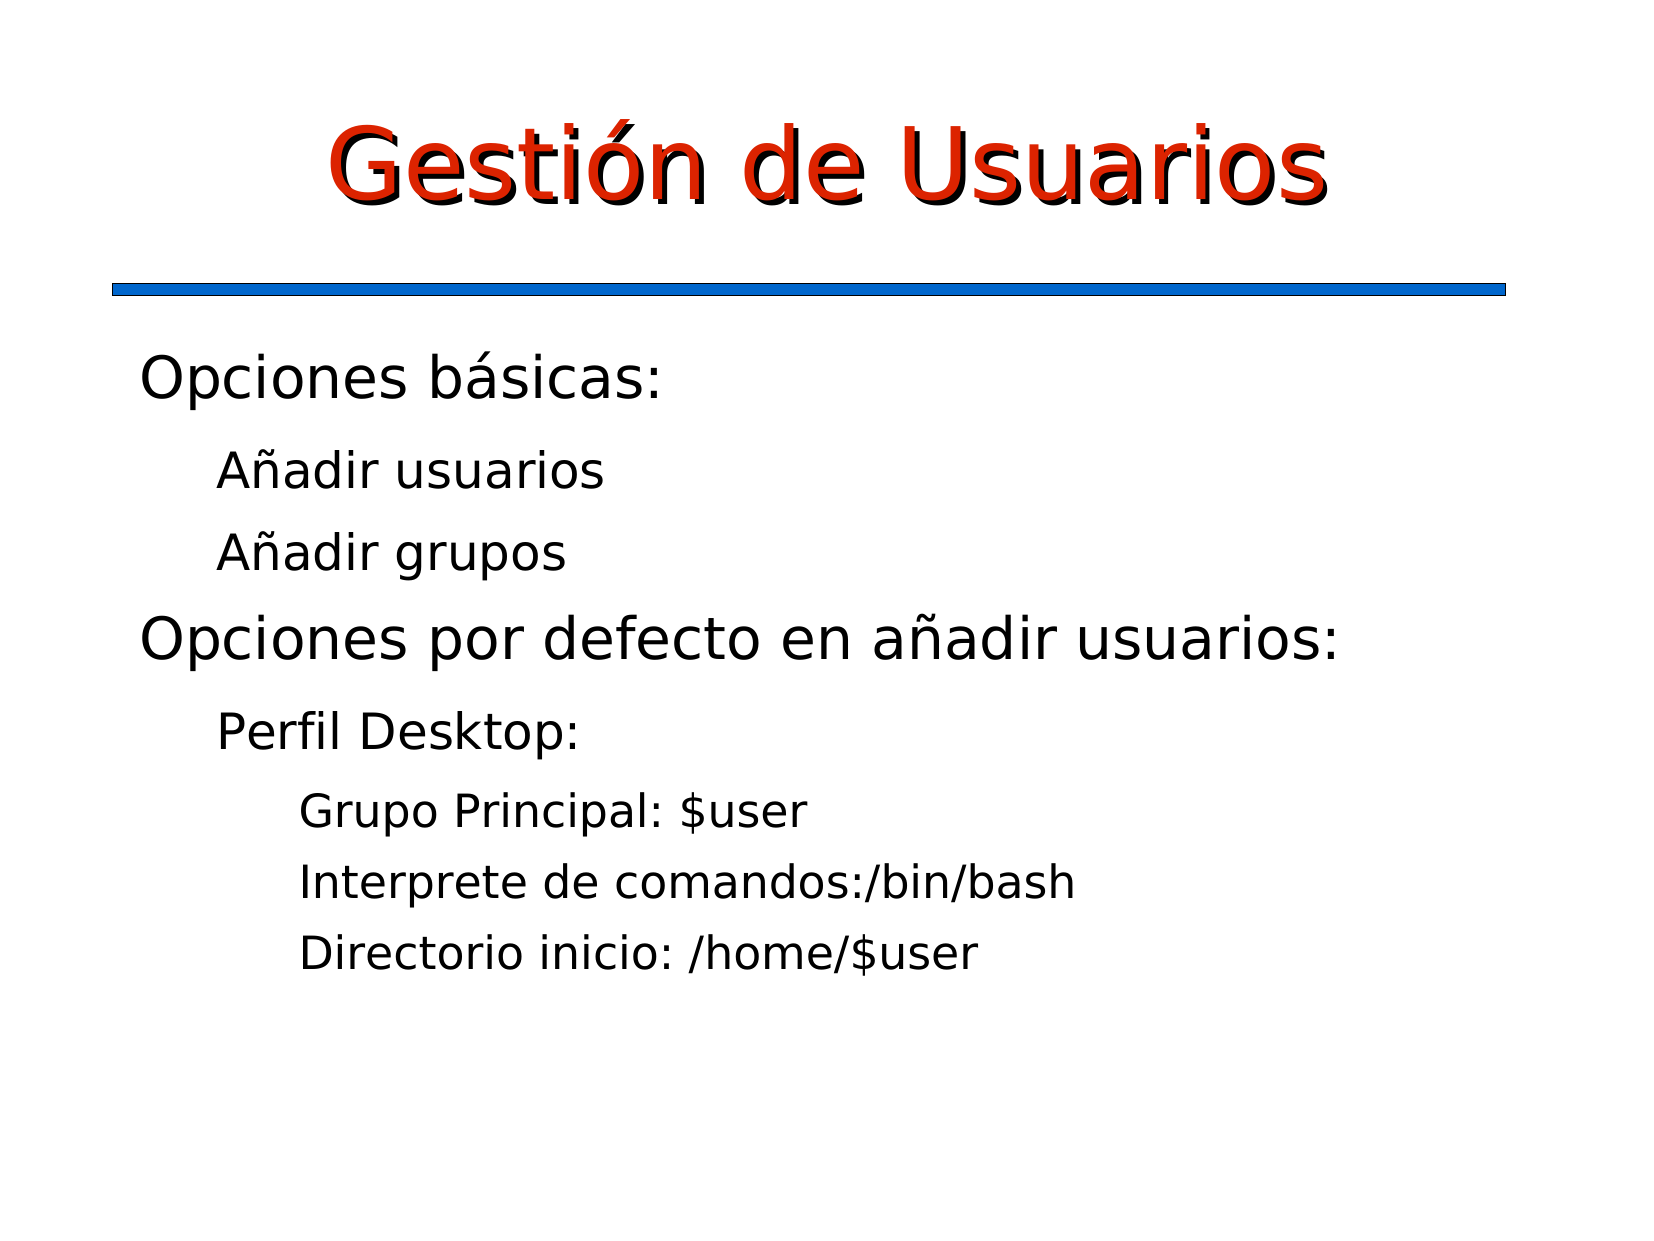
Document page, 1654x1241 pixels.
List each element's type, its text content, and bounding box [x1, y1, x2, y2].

title Gestión de Usuarios [121, 106, 1534, 224]
list Opciones básicas: Añadir usuarios Añadir grupos Opciones por defecto en añadir usuarios: Perfil Desktop: Grupo Principal: $user Interprete de comandos:/bin/bash Directorio inicio: /home/$user [121, 344, 1534, 981]
